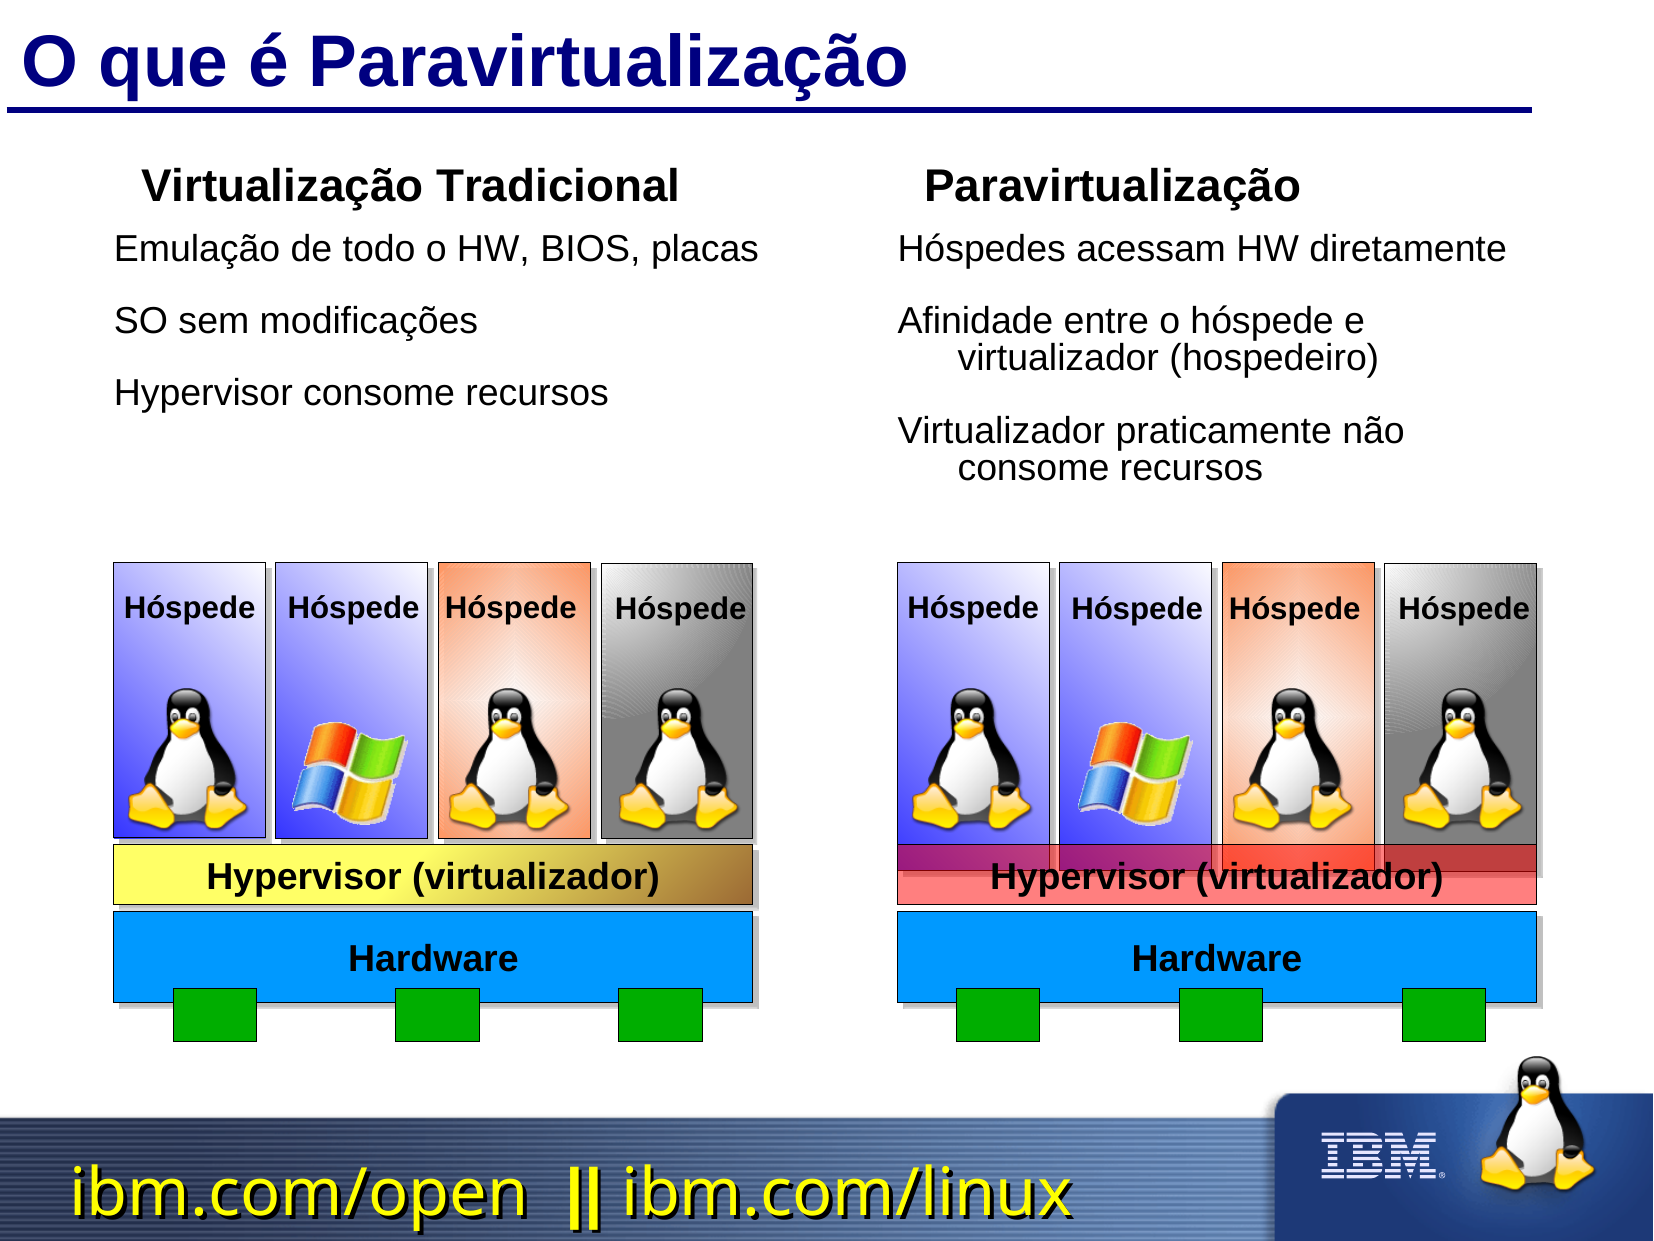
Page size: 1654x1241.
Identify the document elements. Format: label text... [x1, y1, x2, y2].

text_box Hardware [114, 911, 753, 1002]
text_box Hypervisor (virtualizador) [114, 844, 753, 905]
text_box [276, 563, 428, 838]
text_box Hóspede [445, 588, 578, 625]
text_box Hóspede [123, 588, 256, 625]
text_box O que é Paravirtualização [21, 14, 1610, 127]
text_box Hóspede [1398, 588, 1531, 626]
text_box [173, 988, 257, 1042]
text_box Hypervisor (virtualizador) [898, 844, 1536, 905]
text_box Hóspede [614, 588, 747, 625]
text_box Virtualização Tradicional [141, 156, 682, 209]
list Hóspedes acessam HW diretamente Afinidade entre o hóspede e virtualizador (hospedeiro) Virtualizador praticamente não consome recursos [897, 230, 1545, 531]
text_box [601, 563, 753, 838]
text_box Hóspede [1071, 588, 1204, 625]
picture [1392, 687, 1537, 833]
text_box [897, 563, 1049, 871]
picture [117, 687, 262, 833]
text_box [1179, 988, 1263, 1042]
picture [0, 1055, 1653, 1241]
text_box [956, 988, 1040, 1042]
text_box [618, 988, 703, 1042]
list Emulação de todo o HW, BIOS, placas SO sem modificações Hypervisor consome recursos [113, 230, 761, 456]
picture [1222, 687, 1367, 833]
text_box Hóspede [1228, 588, 1361, 625]
text_box Hóspede [907, 588, 1040, 625]
text_box Hardware [897, 911, 1536, 1002]
text_box [1402, 988, 1486, 1042]
text_box [1059, 563, 1211, 844]
picture [292, 722, 408, 826]
text_box Hóspede [287, 588, 420, 625]
text_box Paravirtualização [924, 156, 1302, 209]
picture [608, 687, 753, 833]
text_box [1385, 563, 1536, 844]
picture [1078, 722, 1193, 826]
picture [901, 687, 1046, 833]
text_box [1223, 563, 1374, 844]
text_box [439, 563, 591, 838]
text_box [114, 563, 266, 838]
text_box [395, 988, 480, 1042]
picture [438, 687, 584, 833]
